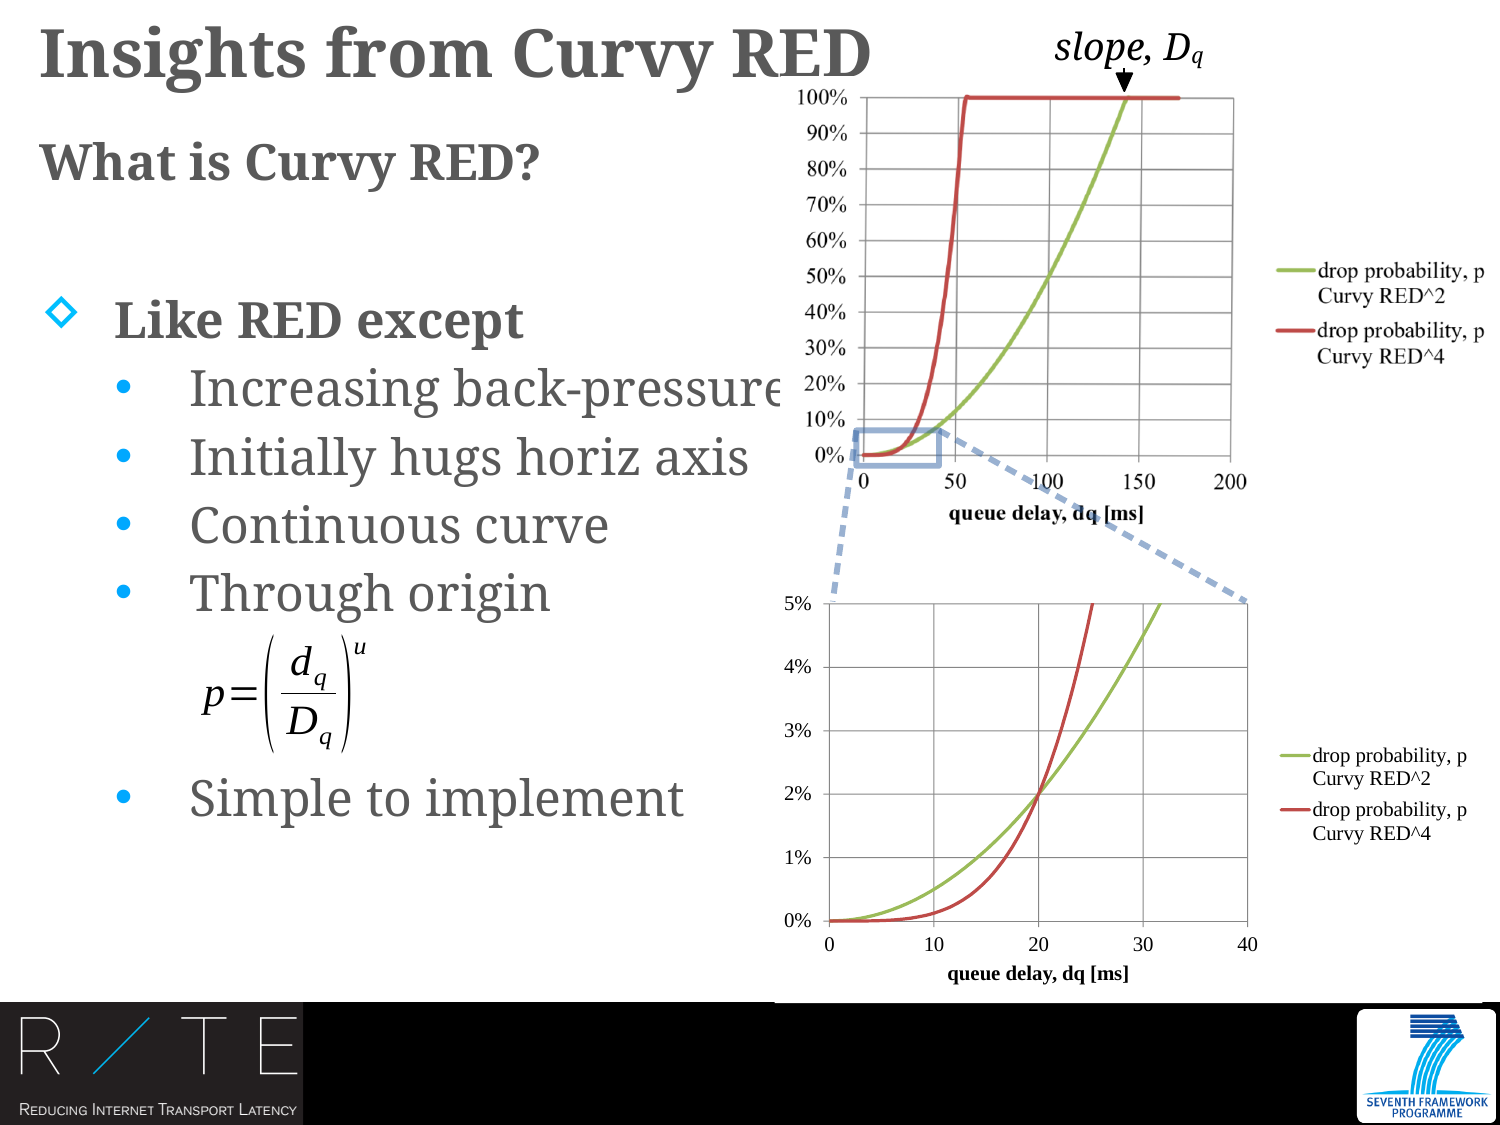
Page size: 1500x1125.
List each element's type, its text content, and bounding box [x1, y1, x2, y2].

chart [188, 631, 378, 756]
list What is Curvy RED? [24, 122, 780, 198]
picture [773, 76, 1500, 1045]
list Like RED except Increasing back-pressure Initially hugs horiz axis Continuous curve Through origin Simple to implement [24, 211, 779, 934]
text_box slope, Dq [1039, 12, 1215, 83]
title Insights from Curvy RED [24, 10, 1475, 98]
